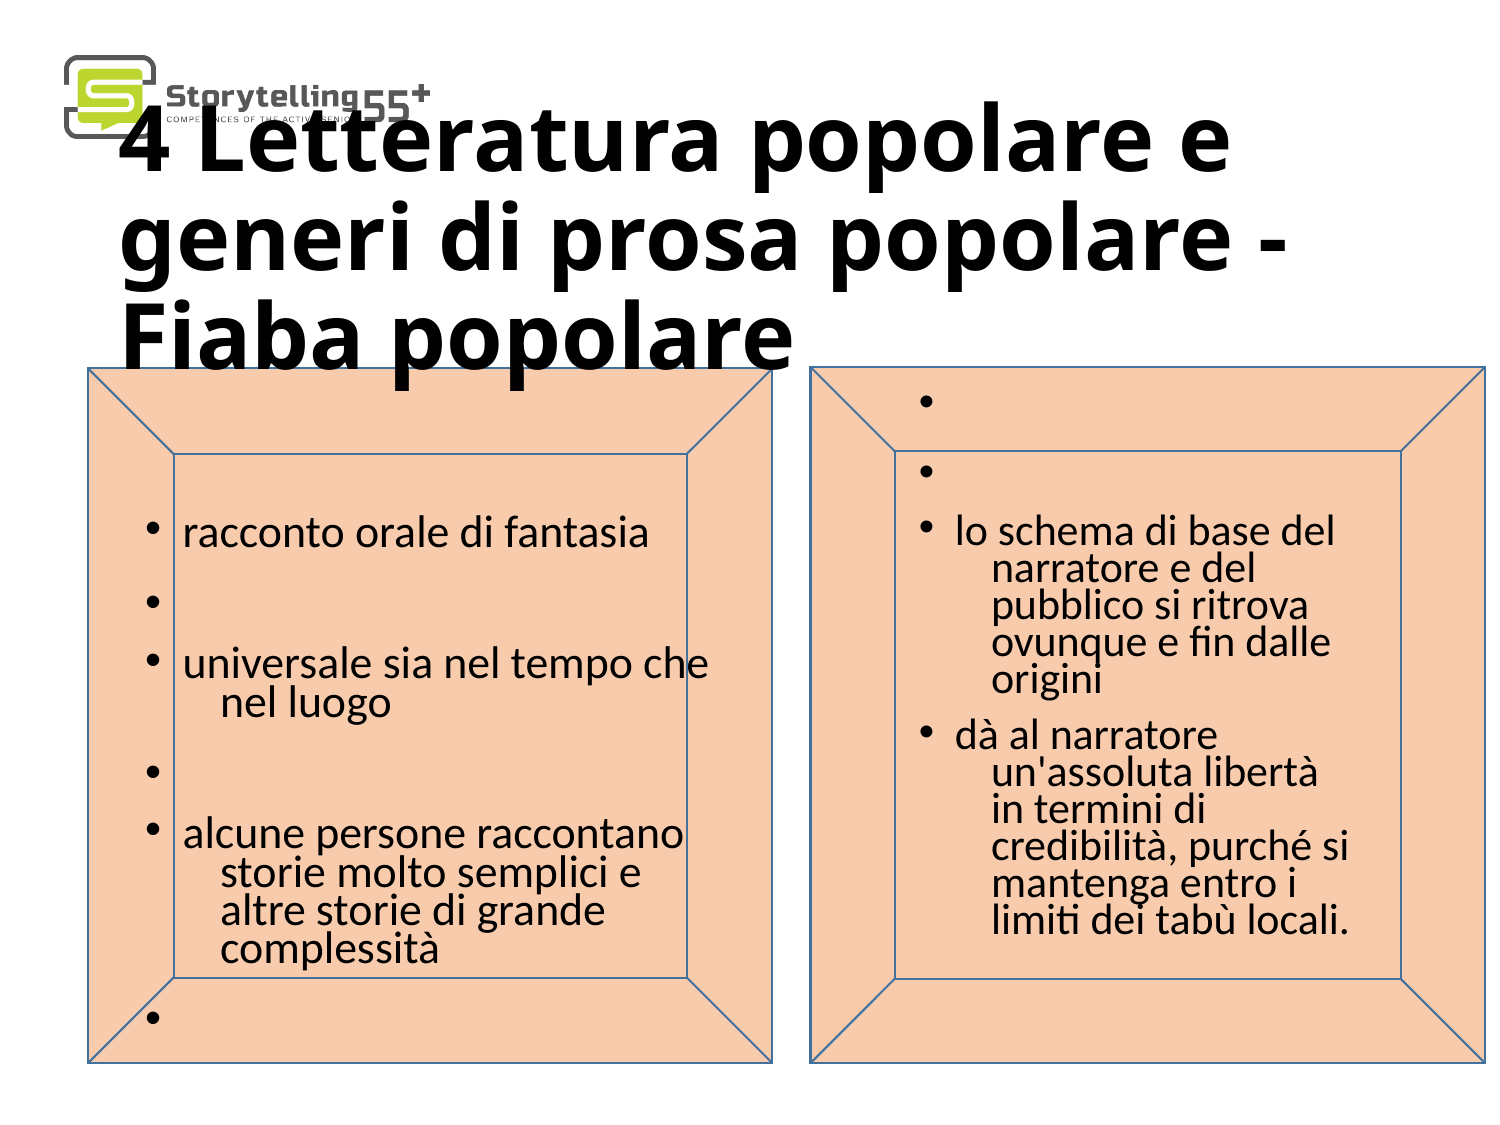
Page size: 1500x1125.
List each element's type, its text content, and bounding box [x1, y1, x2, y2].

list lo schema di base del narratore e del pubblico si ritrova ovunque e fin dalle origini dà al narratore un'assoluta libertà in termini di credibilità, purché si mantenga entro i limiti dei tabù locali. [903, 367, 1373, 975]
text_box [88, 368, 773, 1064]
title 4 Letteratura popolare e generi di prosa popolare - Fiaba popolare [103, 59, 1397, 423]
list racconto orale di fantasia universale sia nel tempo che nel luogo alcune persone raccontano storie molto semplici e altre storie di grande complessità [130, 433, 731, 1079]
text_box [810, 367, 1486, 1064]
picture [64, 55, 430, 139]
